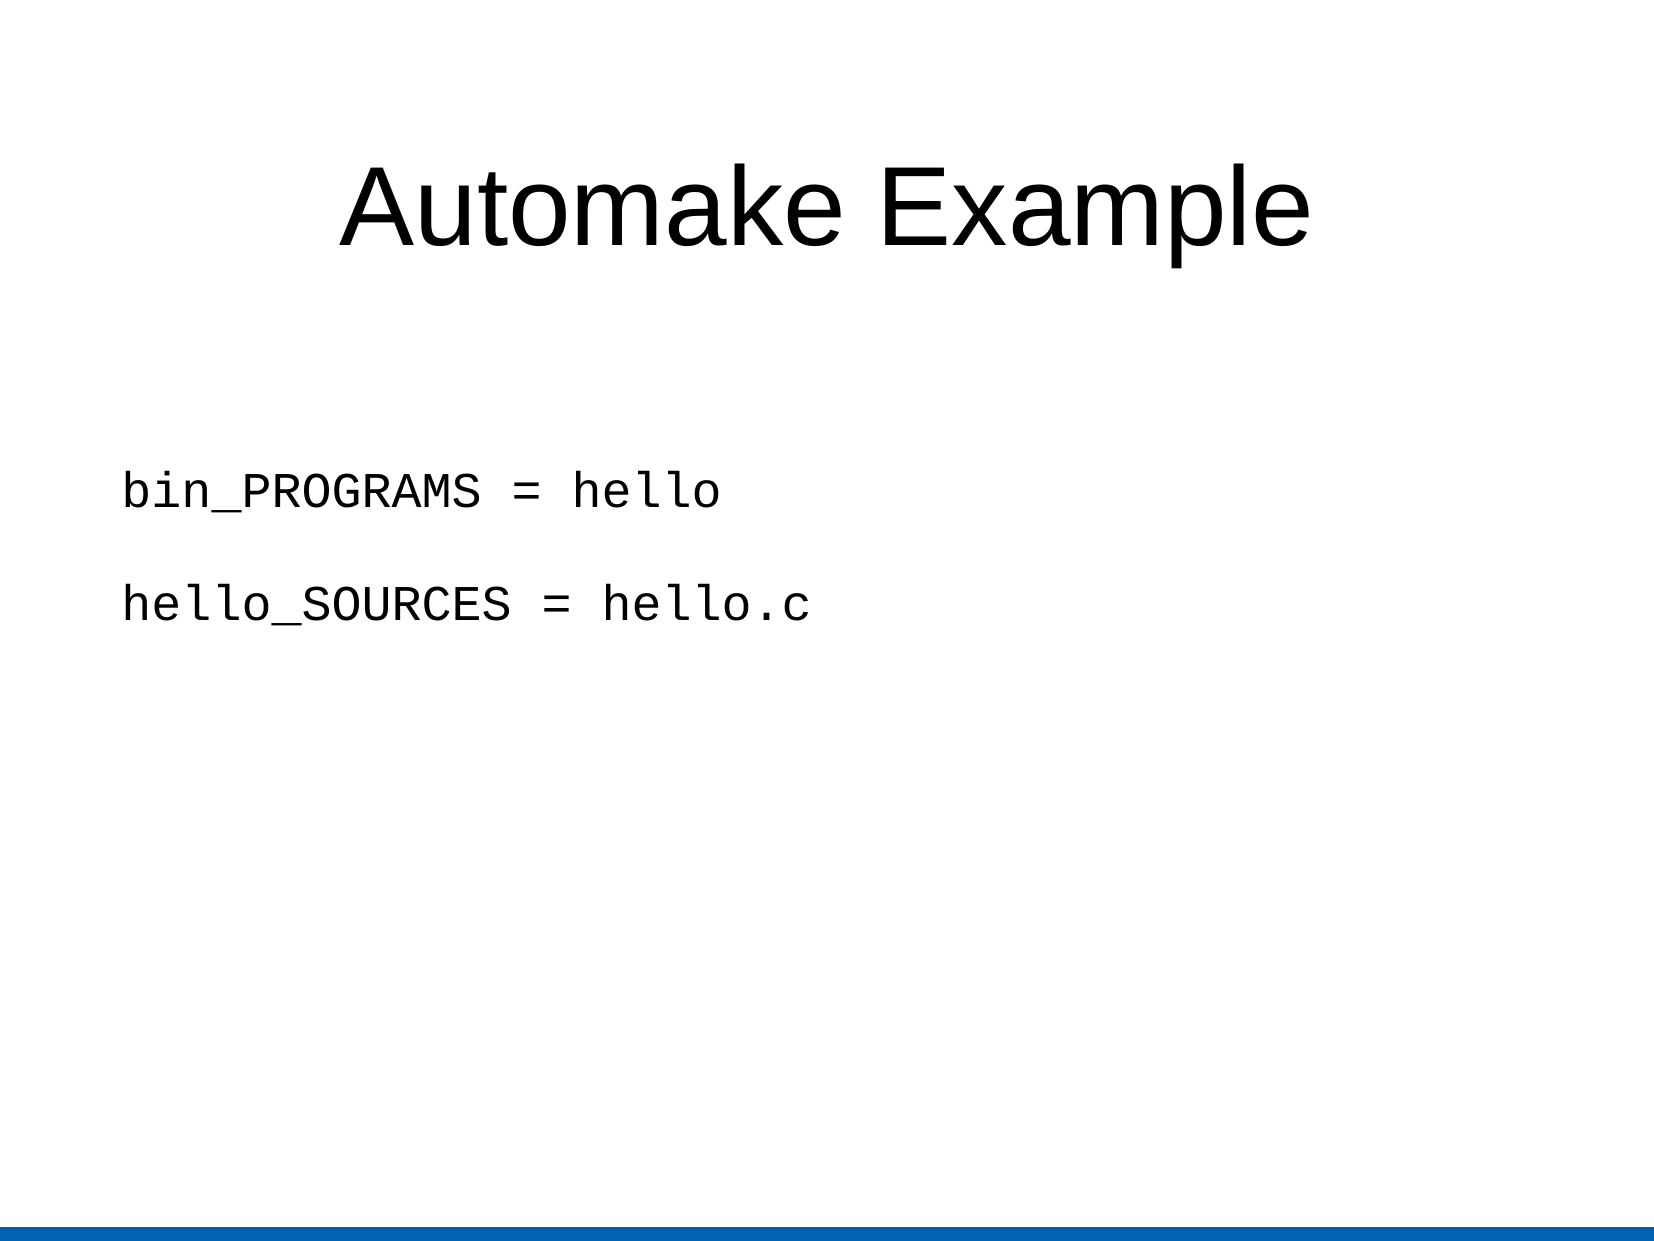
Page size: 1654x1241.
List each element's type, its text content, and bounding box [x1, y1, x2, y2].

title Automake Example [121, 102, 1533, 311]
subtitle bin_PROGRAMS = hello hello_SOURCES = hello.c [121, 344, 1533, 1127]
